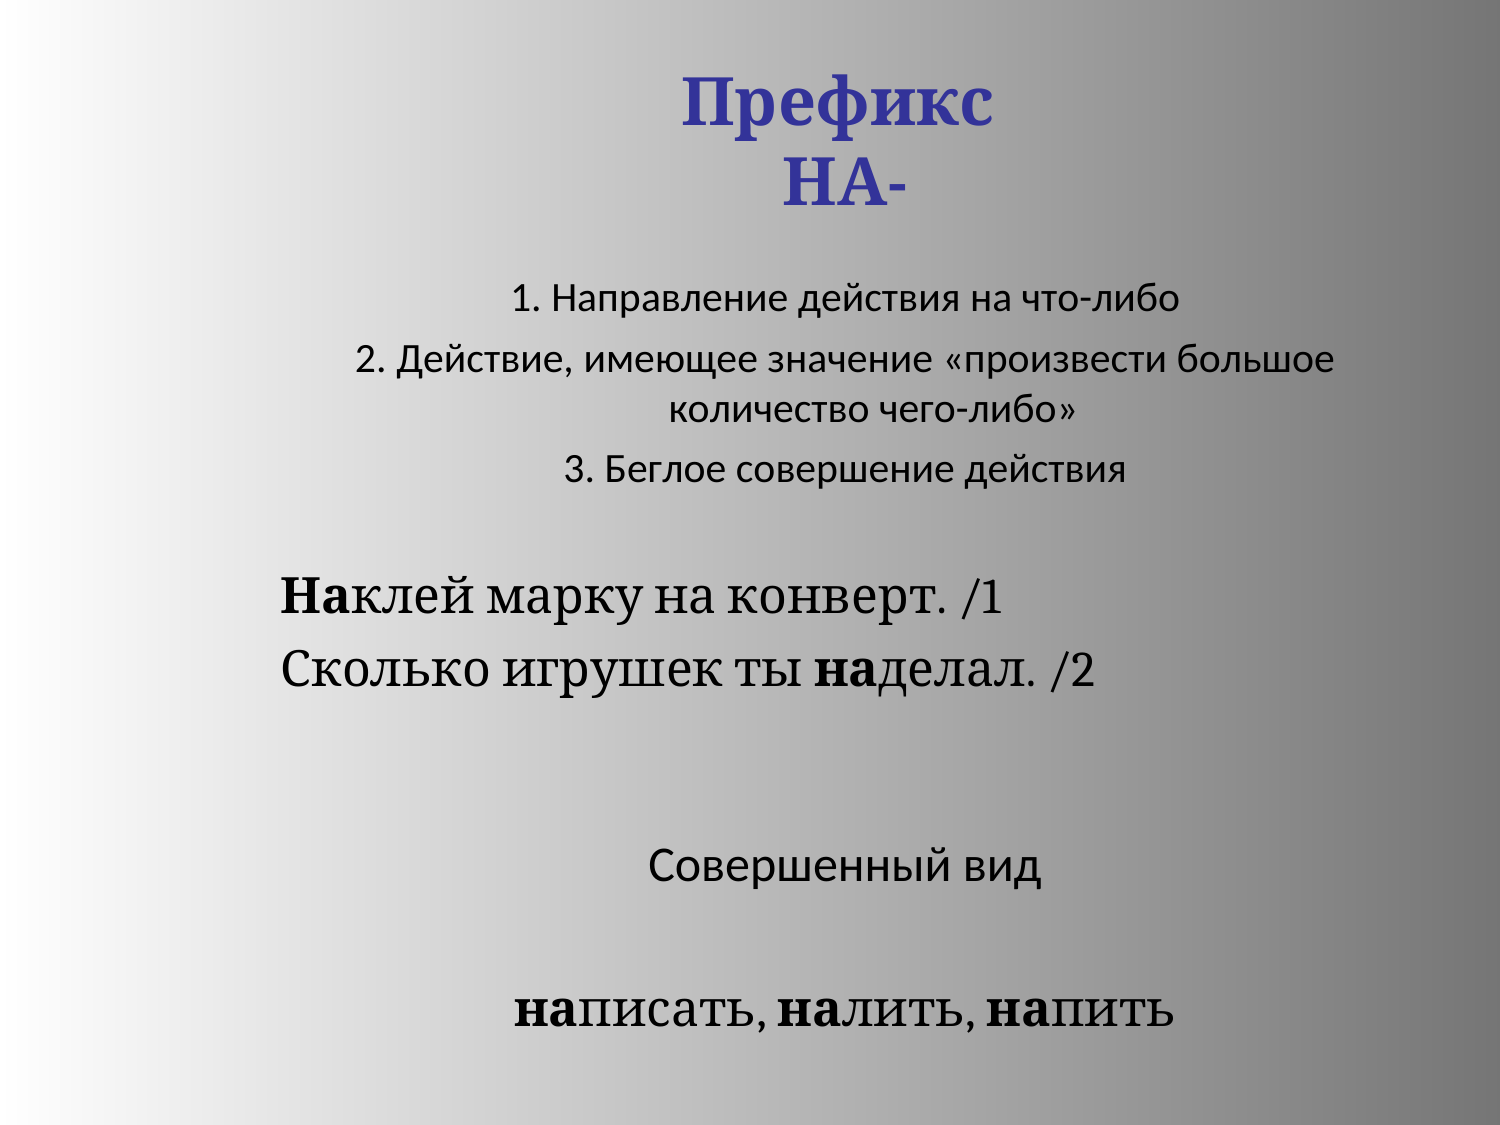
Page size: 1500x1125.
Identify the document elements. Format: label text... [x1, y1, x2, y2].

title Префикс НА- [265, 45, 1426, 233]
list 1. Направление действия на что-либо 2. Действие, имеющее значение «произвести большое количество чего-либо» 3. Беглое совершение действия Наклей марку на конверт. /1 Сколько игрушек ты наделал. /2 [265, 262, 1426, 717]
text_box Совершенный вид написать, налить, напить [265, 751, 1426, 1052]
